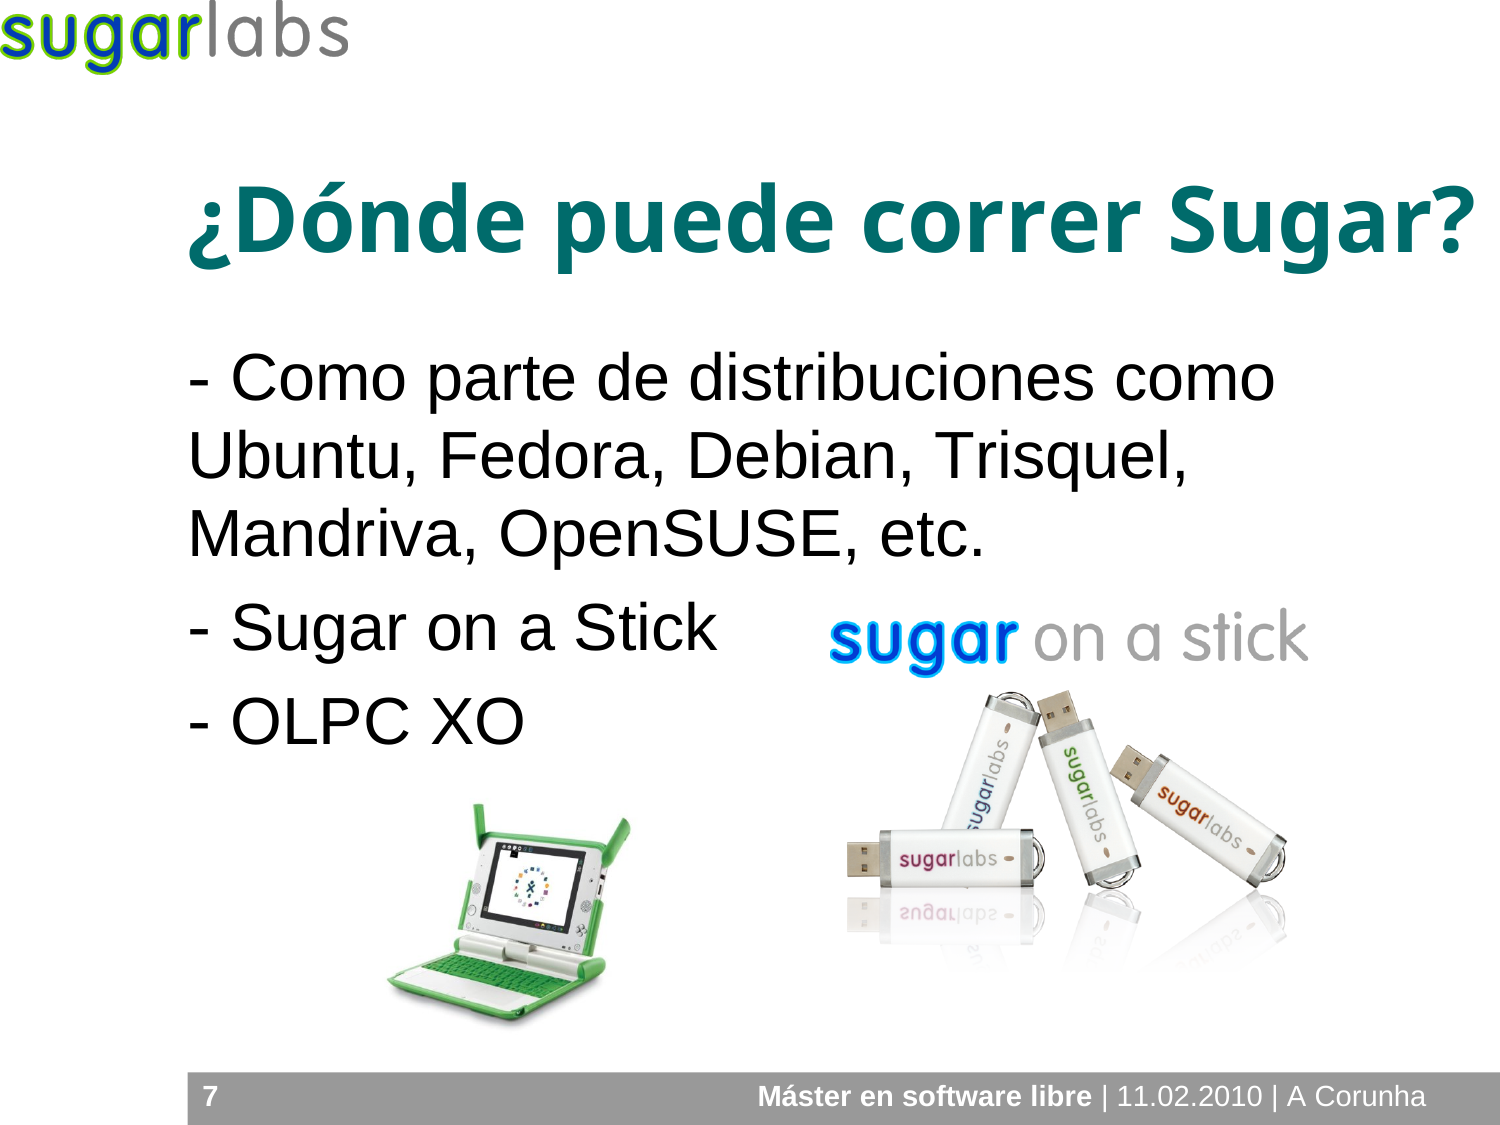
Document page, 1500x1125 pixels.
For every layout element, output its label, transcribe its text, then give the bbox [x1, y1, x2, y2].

picture [375, 787, 638, 1051]
picture [788, 578, 1351, 976]
list Como parte de distribuciones como Ubuntu, Fedora, Debian, Trisquel, Mandriva, OpenSUSE, etc. Sugar on a Stick OLPC XO [187, 337, 1425, 1027]
picture [0, 0, 348, 75]
title ¿Dónde puede correr Sugar? [187, 82, 1500, 331]
